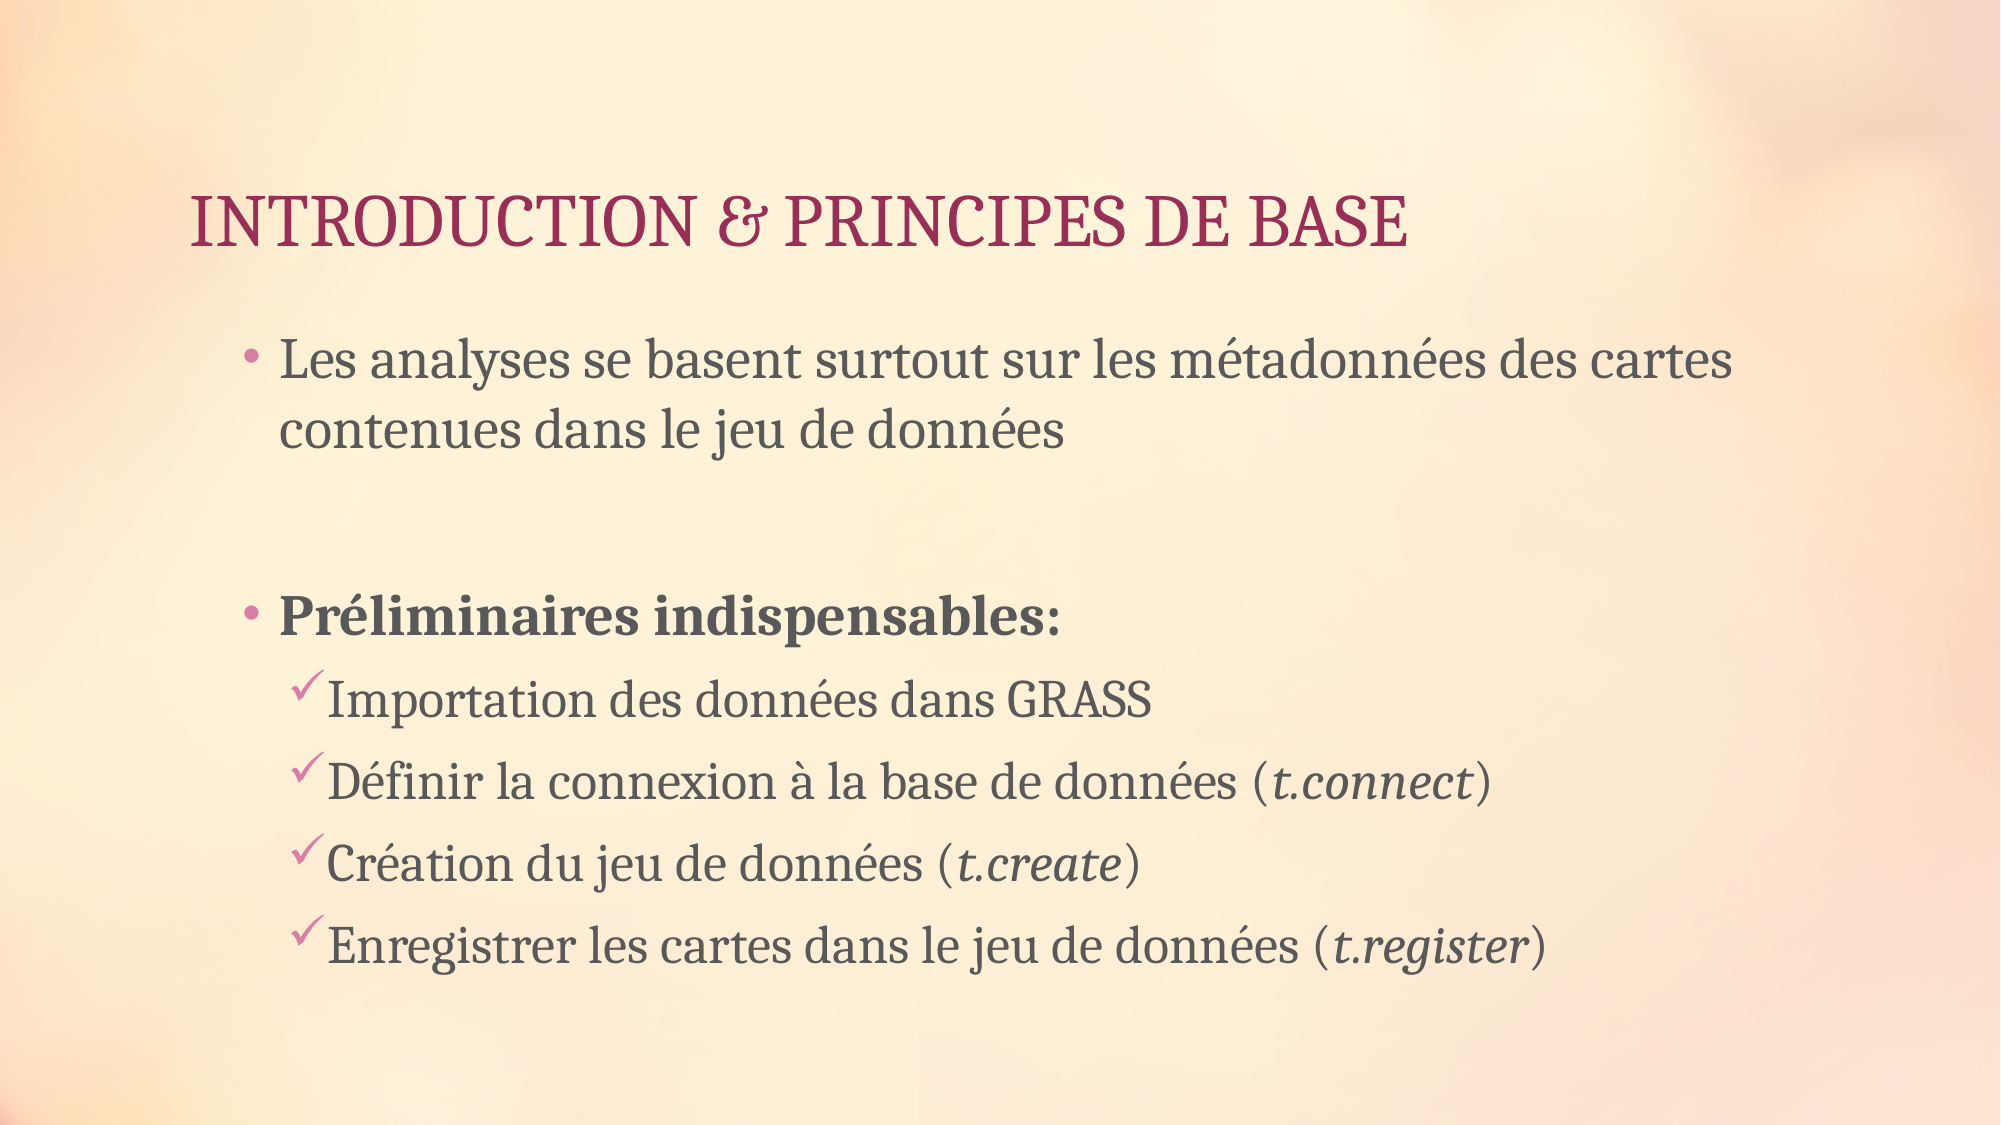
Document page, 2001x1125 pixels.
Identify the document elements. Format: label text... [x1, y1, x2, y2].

title INTRODUCTION & PRINCIPES DE BASE [174, 75, 1825, 271]
picture [0, 0, 2001, 1125]
list Les analyses se basent surtout sur les métadonnées des cartes contenues dans le jeu de données Préliminaires indispensables: Importation des données dans GRASS Définir la connexion à la base de données (t.connect) Création du jeu de données (t.create) Enregistrer les cartes dans le jeu de données (t.register) [174, 312, 1825, 1013]
